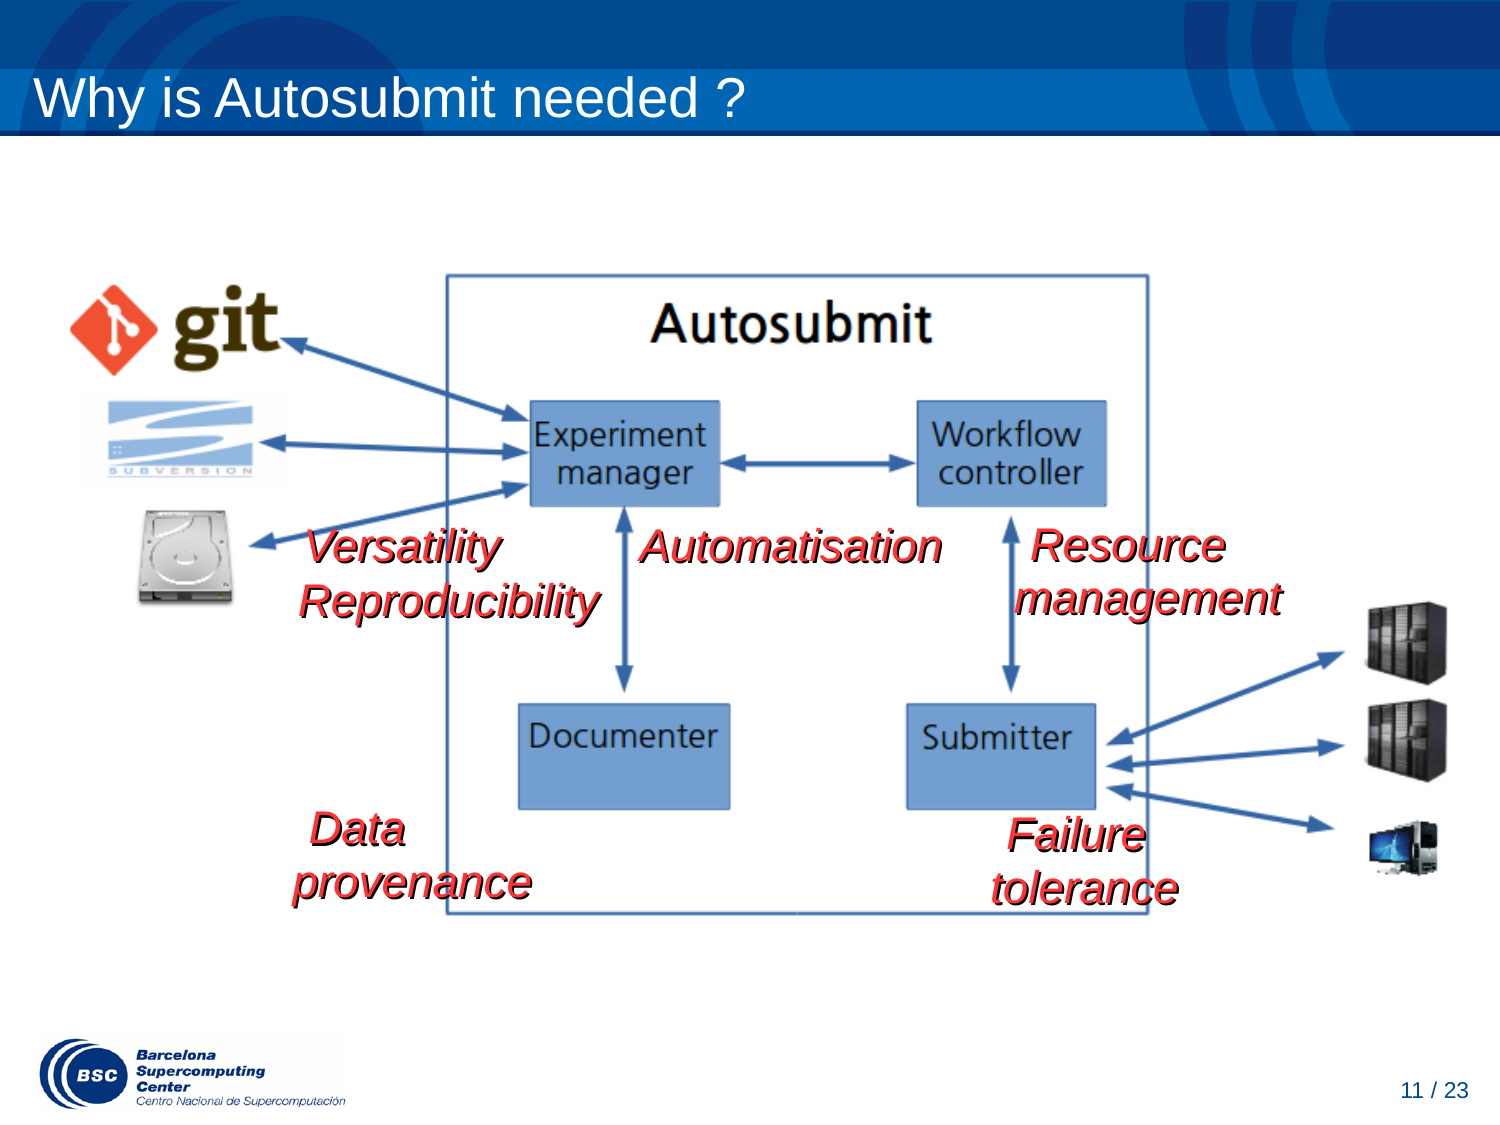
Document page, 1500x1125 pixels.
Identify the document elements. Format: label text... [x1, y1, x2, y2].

picture [37, 1035, 347, 1111]
text_box <number> / 23 [1364, 1042, 1484, 1111]
text_box Automatisation [608, 510, 970, 577]
text_box Data provenance [277, 793, 643, 913]
text_box Reproducibility [267, 565, 638, 632]
text_box Why is Autosubmit needed ? [17, 65, 924, 130]
text_box Failure tolerance [975, 799, 1335, 919]
picture [0, 0, 1500, 136]
text_box Versatility [272, 510, 556, 565]
picture [64, 226, 1495, 929]
text_box Resource management [999, 509, 1482, 629]
